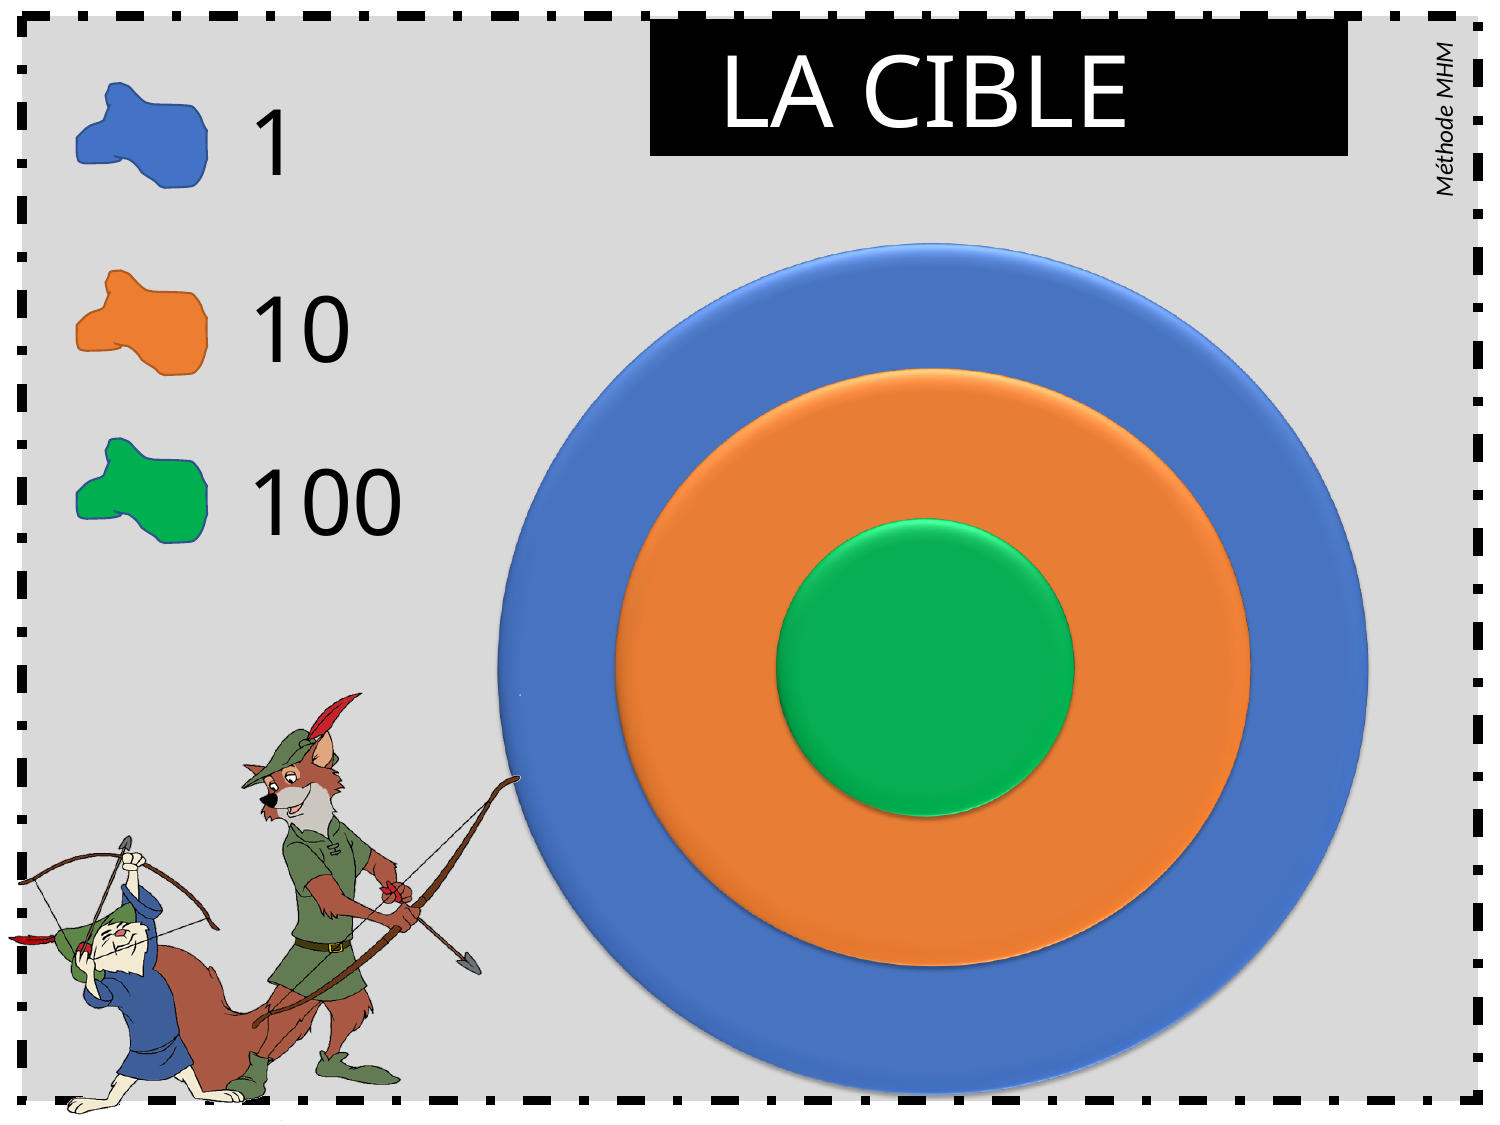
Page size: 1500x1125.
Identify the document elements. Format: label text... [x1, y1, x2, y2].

text_box LA CIBLE [651, 20, 1347, 155]
text_box [22, 16, 1478, 1101]
text_box 100 [233, 436, 421, 561]
text_box 10 [233, 263, 369, 388]
text_box 1 [233, 76, 316, 201]
text_box Méthode MHM [1420, 27, 1465, 212]
picture [0, 239, 1375, 1121]
